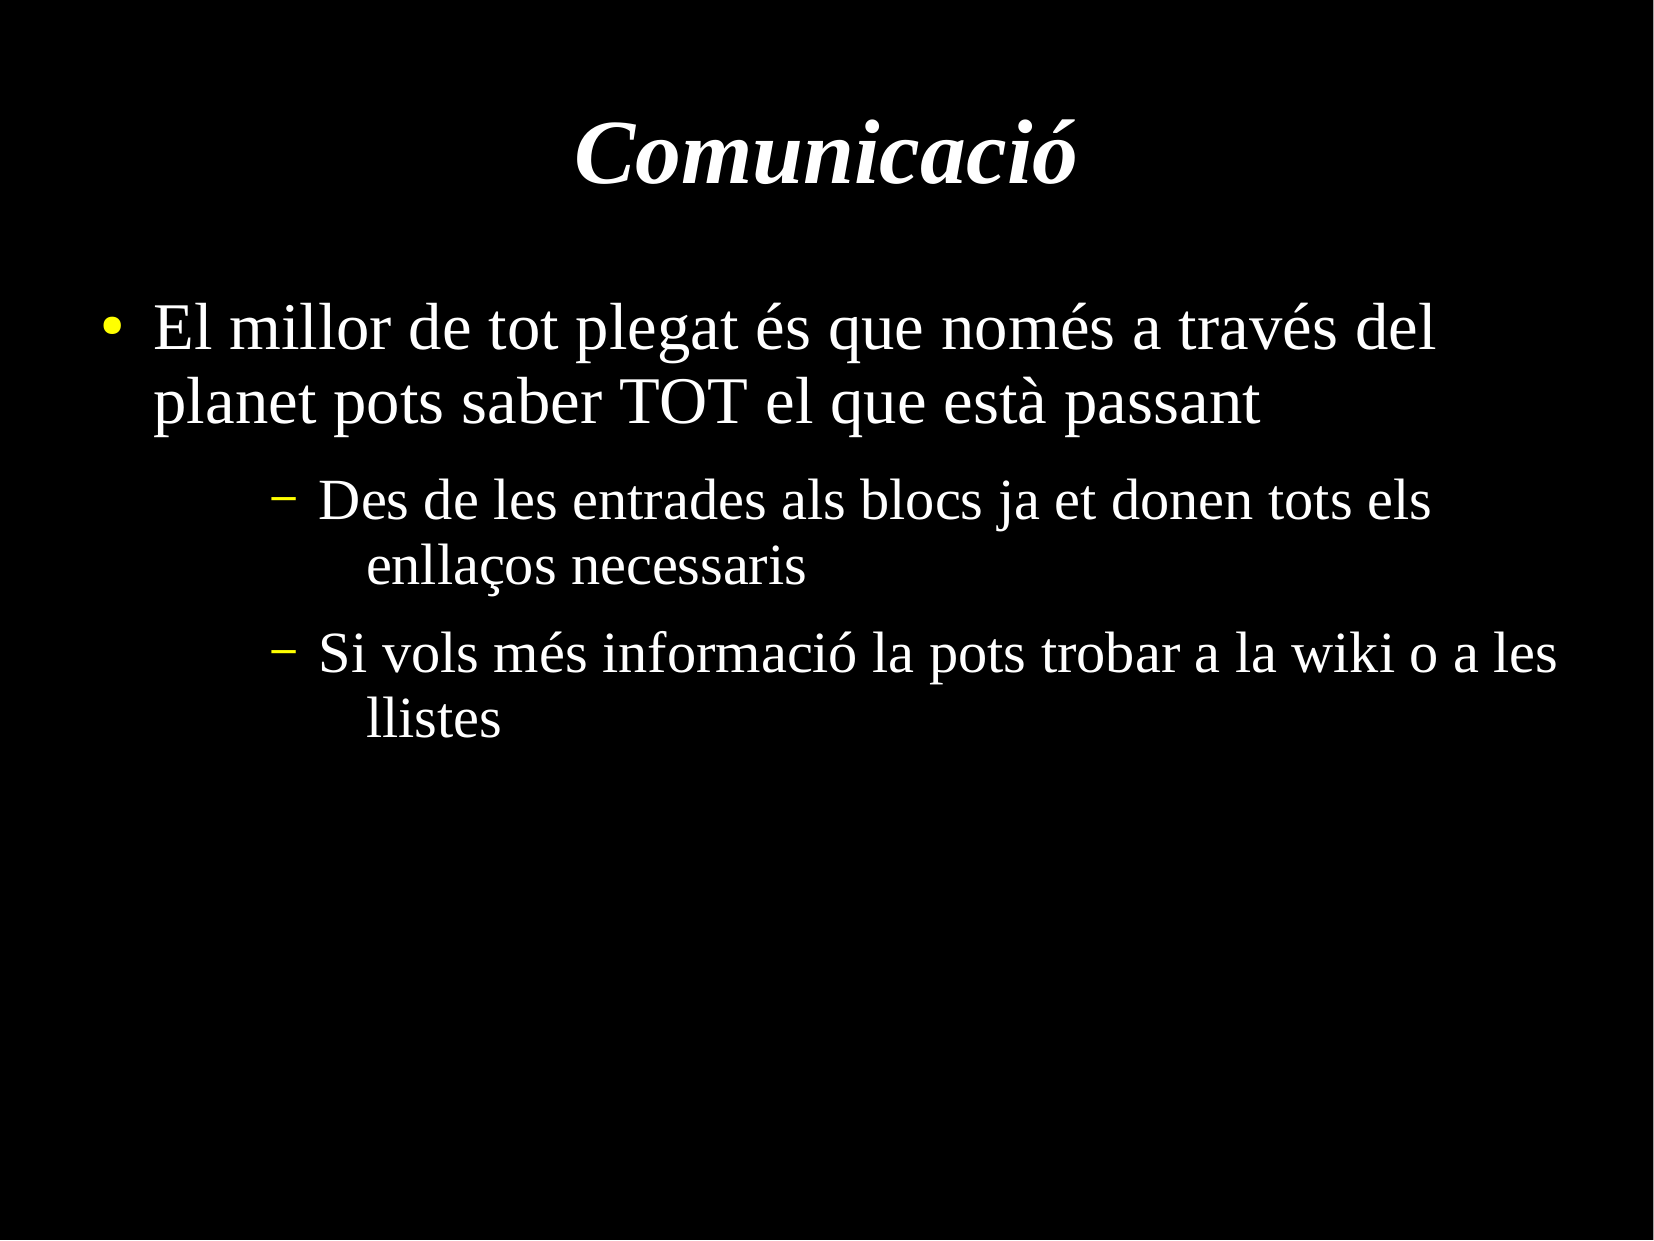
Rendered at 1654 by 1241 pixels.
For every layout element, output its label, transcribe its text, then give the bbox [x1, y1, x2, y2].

list El millor de tot plegat és que només a través del planet pots saber TOT el que està passant Des de les entrades als blocs ja et donen tots els enllaços necessaris Si vols més informació la pots trobar a la wiki o a les llistes [82, 290, 1571, 1094]
title Comunicació [82, 56, 1571, 250]
